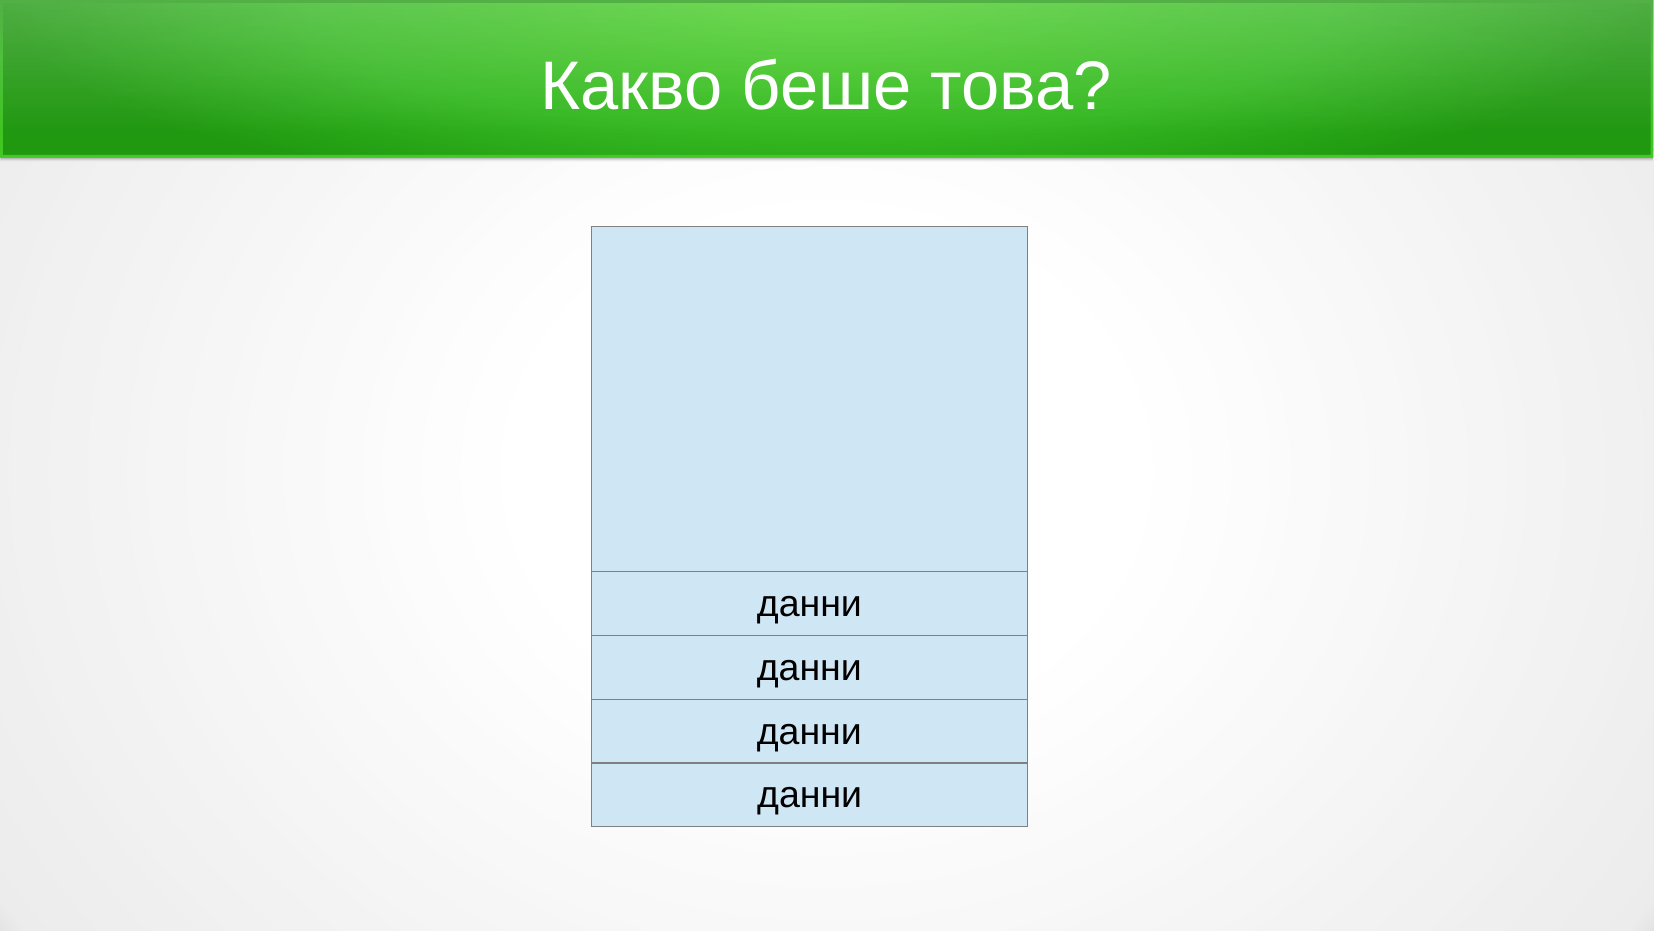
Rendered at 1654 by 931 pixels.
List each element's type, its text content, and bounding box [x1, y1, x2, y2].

text_box данни [591, 571, 1028, 636]
title Какво беше това? [82, 37, 1571, 135]
text_box данни [591, 700, 1028, 763]
text_box данни [591, 636, 1028, 700]
text_box данни [591, 763, 1028, 827]
text_box [591, 226, 1028, 571]
